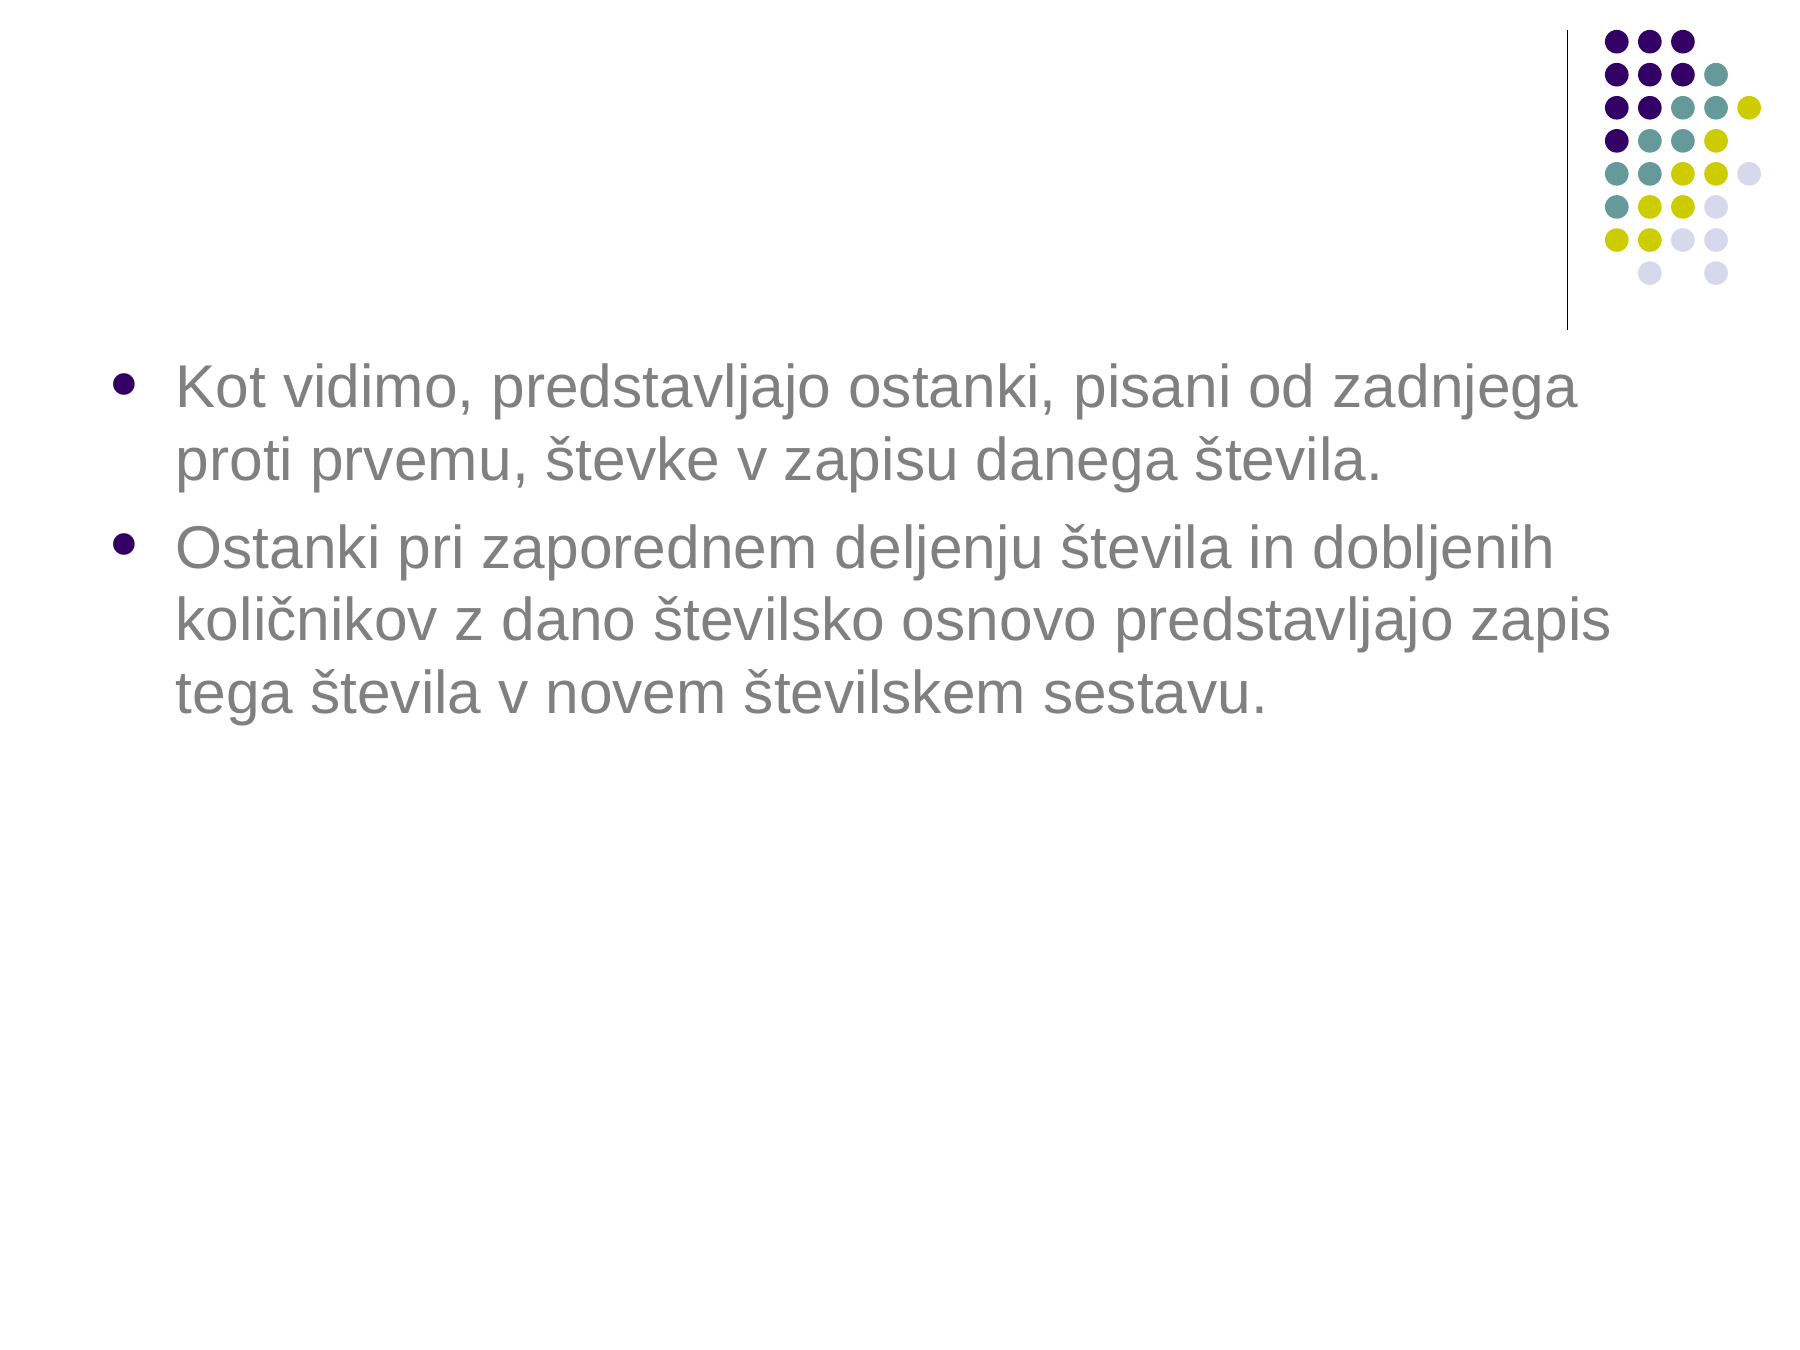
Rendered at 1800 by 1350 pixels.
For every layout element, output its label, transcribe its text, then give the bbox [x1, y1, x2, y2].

list Kot vidimo, predstavljajo ostanki, pisani od zadnjega proti prvemu, števke v zapisu danega števila. Ostanki pri zaporednem deljenju števila in dobljenih količnikov z dano številsko osnovo predstavljajo zapis tega števila v novem številskem sestavu. [90, 338, 1710, 1207]
title [90, 23, 1576, 280]
